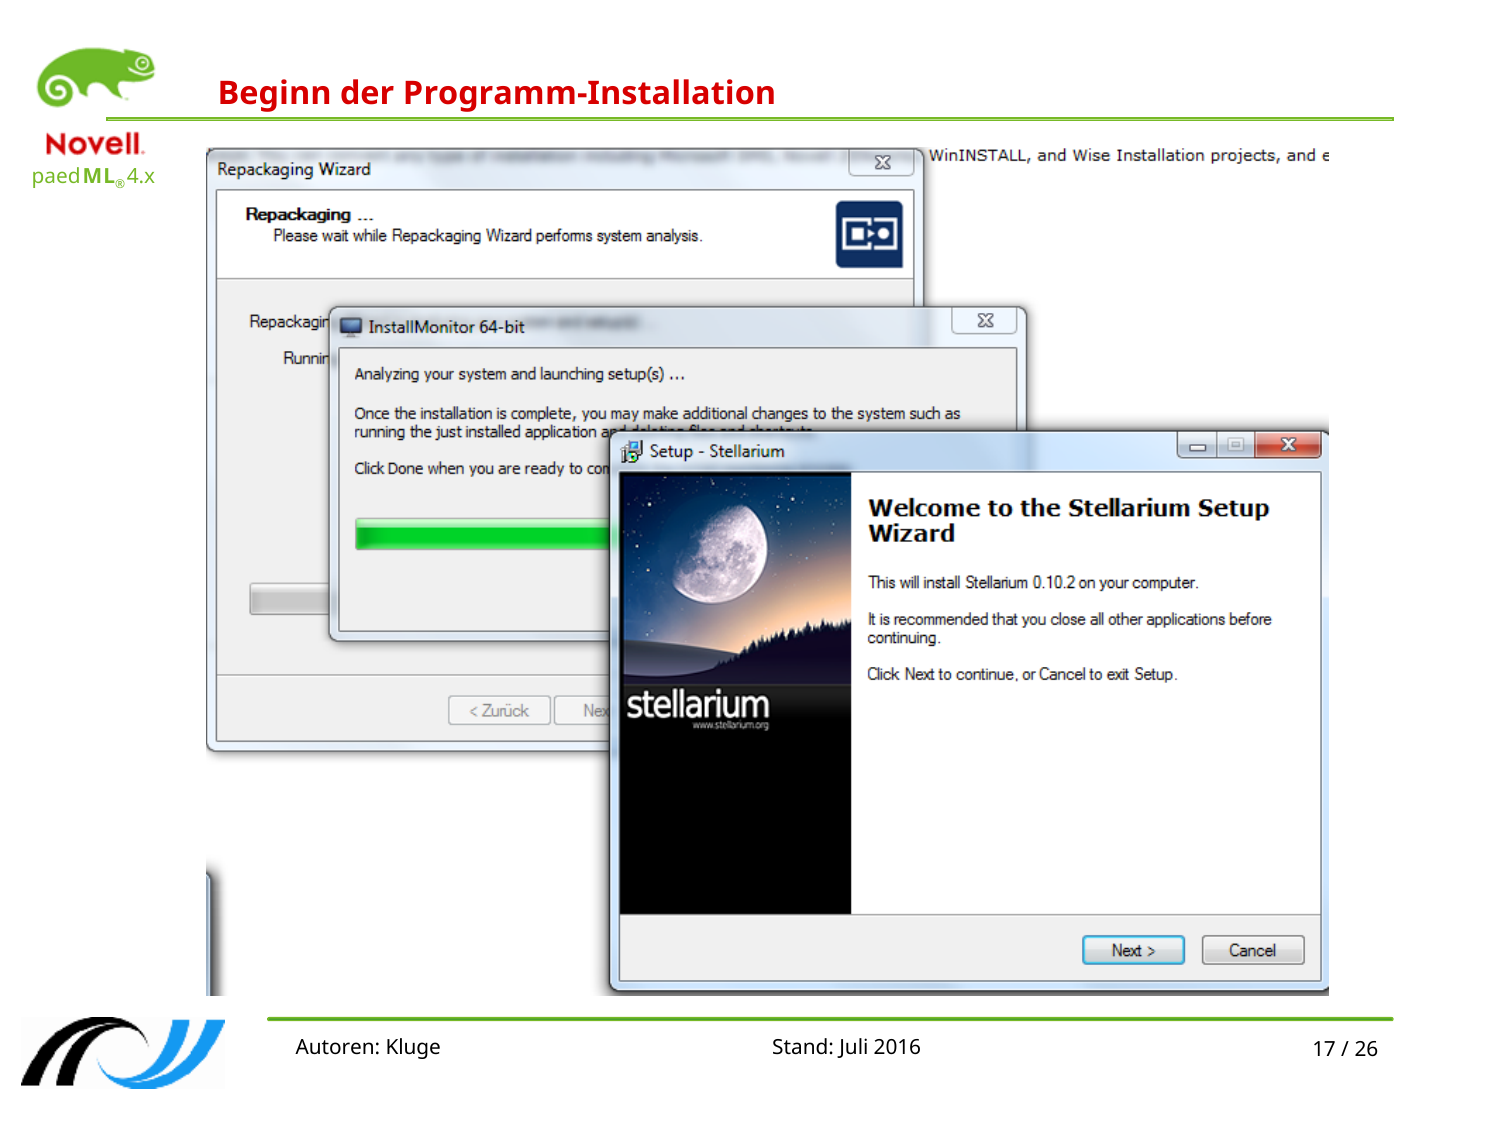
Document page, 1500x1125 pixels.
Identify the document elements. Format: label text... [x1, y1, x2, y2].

title Beginn der Programm-Installation [202, 41, 1359, 142]
picture [206, 147, 1329, 996]
picture [21, 1017, 225, 1089]
picture [24, 32, 167, 175]
